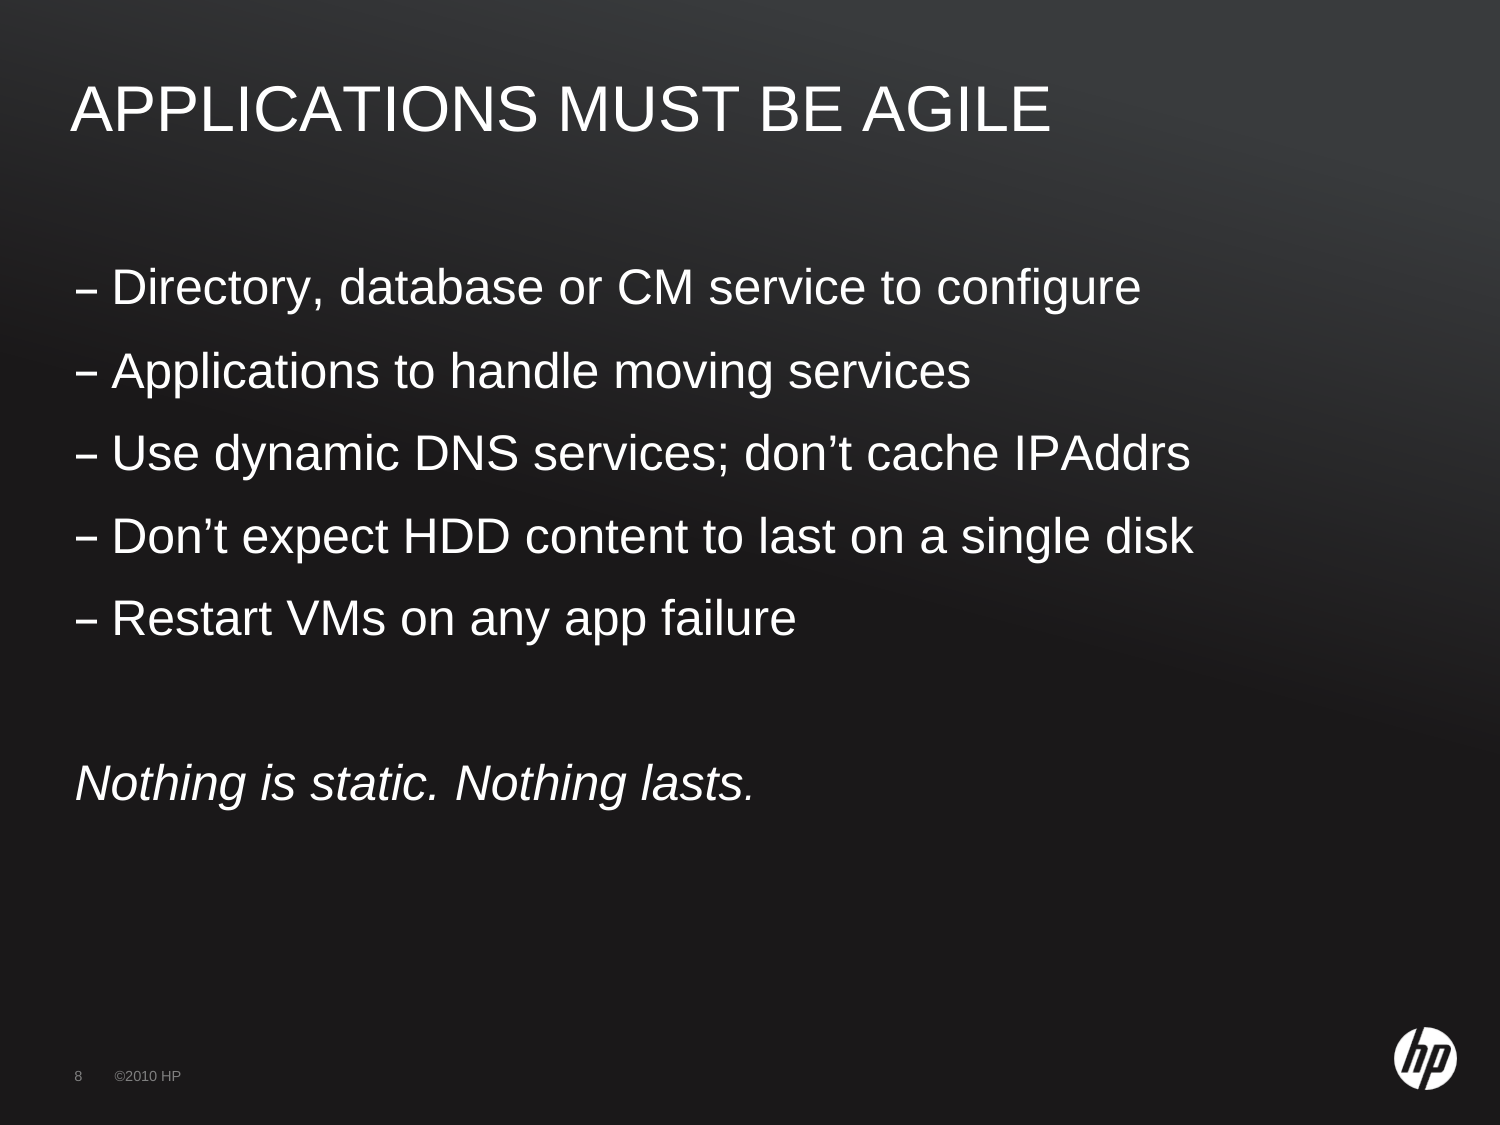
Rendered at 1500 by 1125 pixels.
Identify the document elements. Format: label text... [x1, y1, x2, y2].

text_box APPLICATIONS MUST BE AGILE [55, 68, 1462, 155]
text_box Directory, database or CM service to configure Applications to handle moving services Use dynamic DNS services; don’t cache IPAddrs Don’t expect HDD content to last on a single disk Restart VMs on any app failure Nothing is static. Nothing lasts. [59, 252, 1253, 1002]
picture [0, 0, 1500, 1125]
